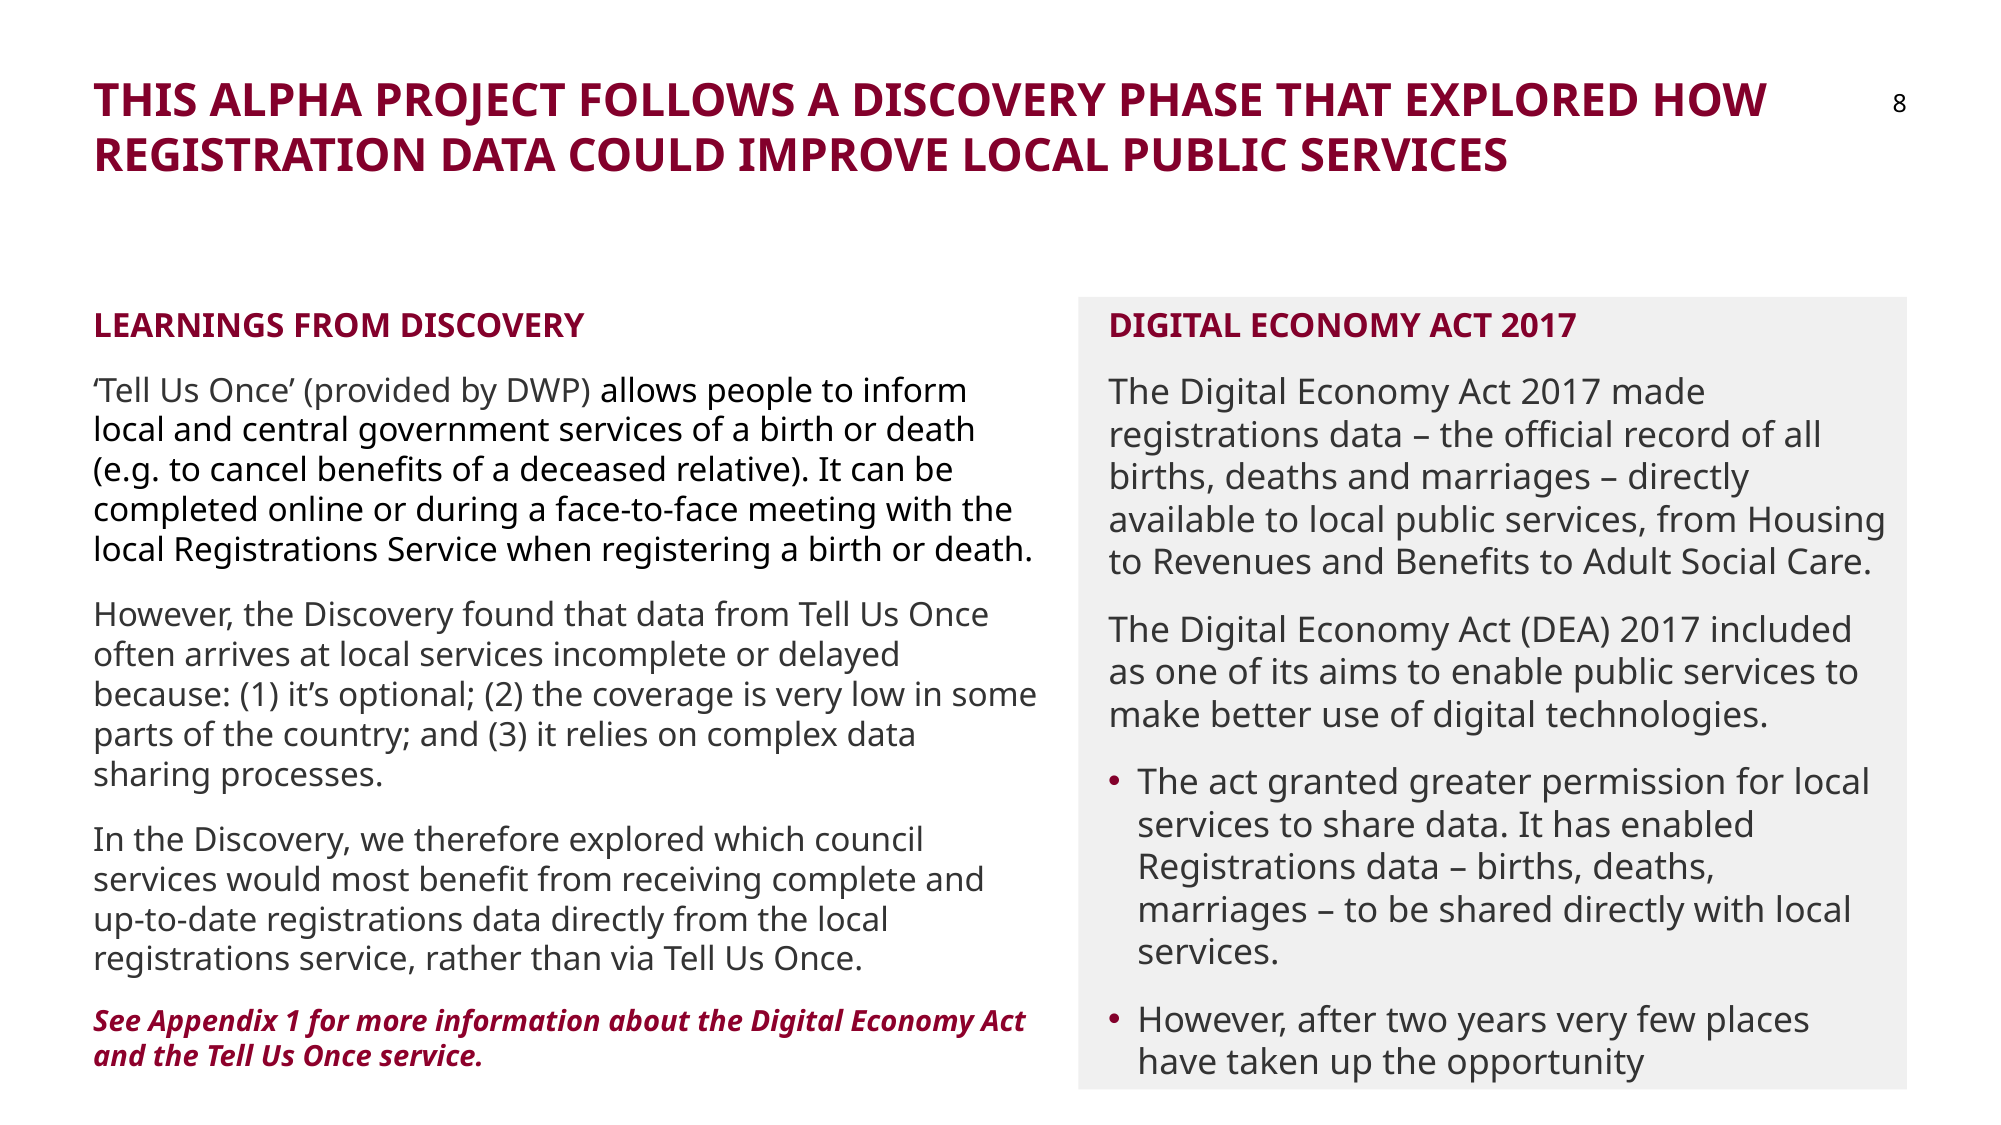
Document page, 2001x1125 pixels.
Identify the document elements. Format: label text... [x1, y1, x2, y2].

text_box DIGITAL ECONOMY ACT 2017 The Digital Economy Act 2017 made registrations data – the official record of all births, deaths and marriages – directly available to local public services, from Housing to Revenues and Benefits to Adult Social Care. The Digital Economy Act (DEA) 2017 included as one of its aims to enable public services to make better use of digital technologies. The act granted greater permission for local services to share data. It has enabled Registrations data – births, deaths, marriages – to be shared directly with local services. However, after two years very few places have taken up the opportunity [1078, 296, 1907, 1090]
text_box LEARNINGS FROM DISCOVERY ‘Tell Us Once’ (provided by DWP) allows people to inform local and central government services of a birth or death (e.g. to cancel benefits of a deceased relative). It can be completed online or during a face-to-face meeting with the local Registrations Service when registering a birth or death. However, the Discovery found that data from Tell Us Once often arrives at local services incomplete or delayed because: (1) it’s optional; (2) the coverage is very low in some parts of the country; and (3) it relies on complex data sharing processes. In the Discovery, we therefore explored which council services would most benefit from receiving complete and up-to-date registrations data directly from the local registrations service, rather than via Tell Us Once. See Appendix 1 for more information about the Digital Economy Act and the Tell Us Once service. [93, 303, 1044, 942]
slide_number 1 [1850, 87, 1907, 148]
title THIS ALPHA PROJECT FOLLOWS A DISCOVERY PHASE THAT EXPLORED HOW REGISTRATION DATA COULD IMPROVE LOCAL PUBLIC SERVICES [93, 70, 1809, 215]
